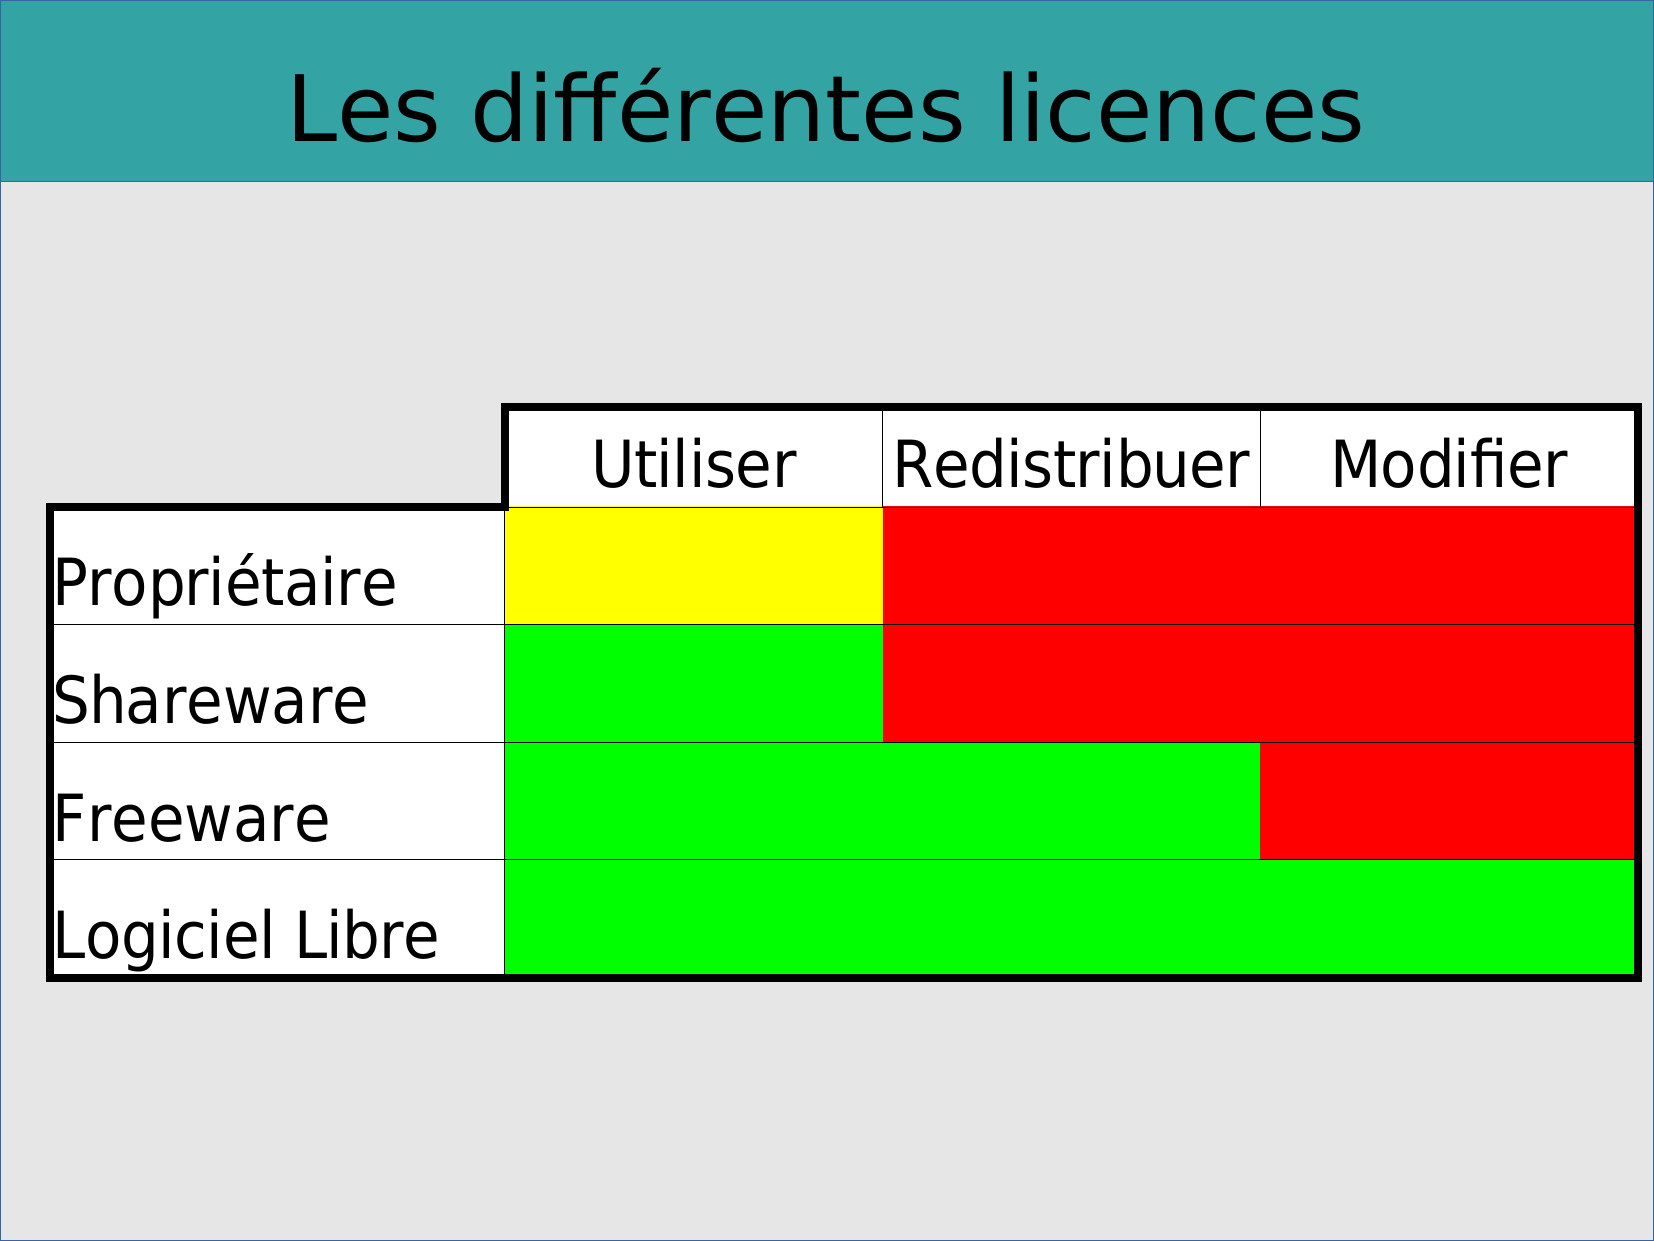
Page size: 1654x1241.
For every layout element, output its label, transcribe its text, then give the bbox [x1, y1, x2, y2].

chart [43, 400, 1645, 1086]
title Les différentes licences [82, 49, 1571, 170]
